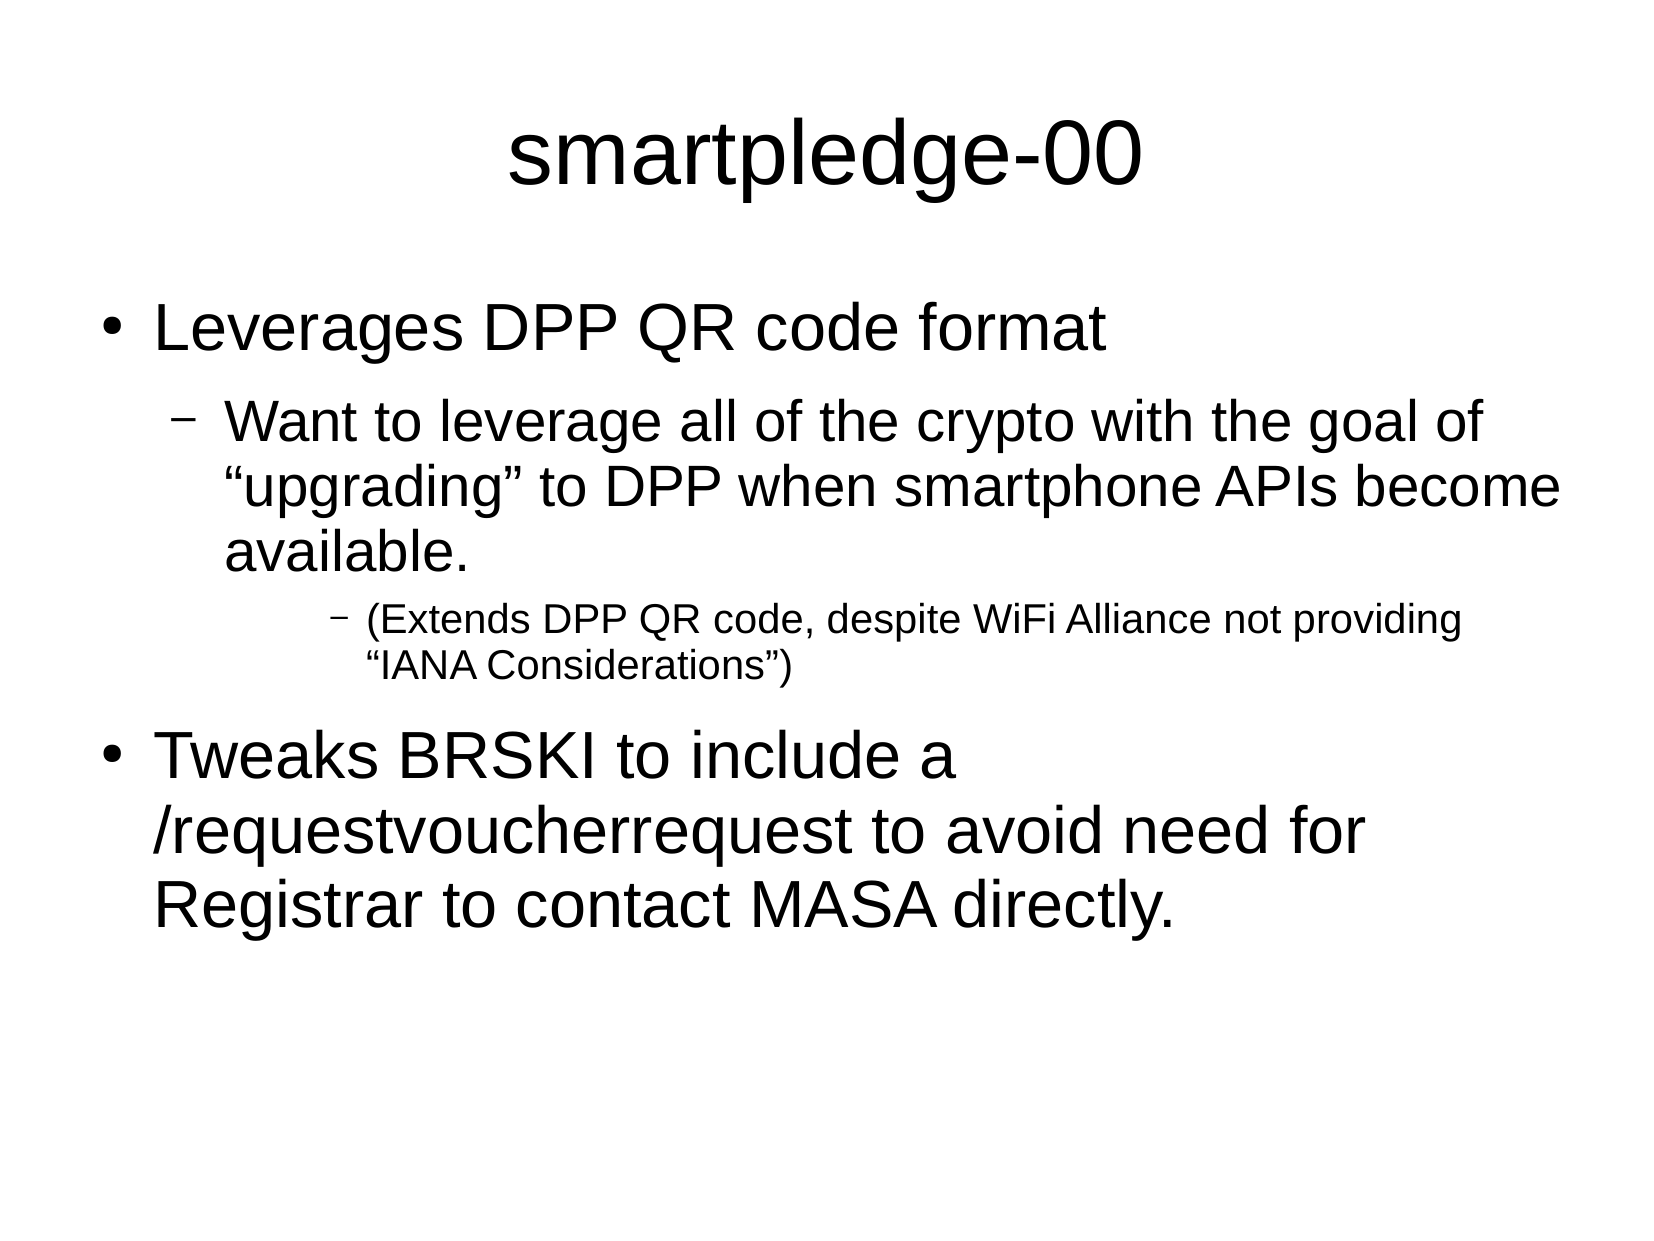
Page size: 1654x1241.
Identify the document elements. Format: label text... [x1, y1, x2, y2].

list Leverages DPP QR code format Want to leverage all of the crypto with the goal of “upgrading” to DPP when smartphone APIs become available. (Extends DPP QR code, despite WiFi Alliance not providing “IANA Considerations”) Tweaks BRSKI to include a /requestvoucherrequest to avoid need for Registrar to contact MASA directly. [82, 290, 1571, 1010]
title smartpledge-00 [82, 49, 1571, 257]
